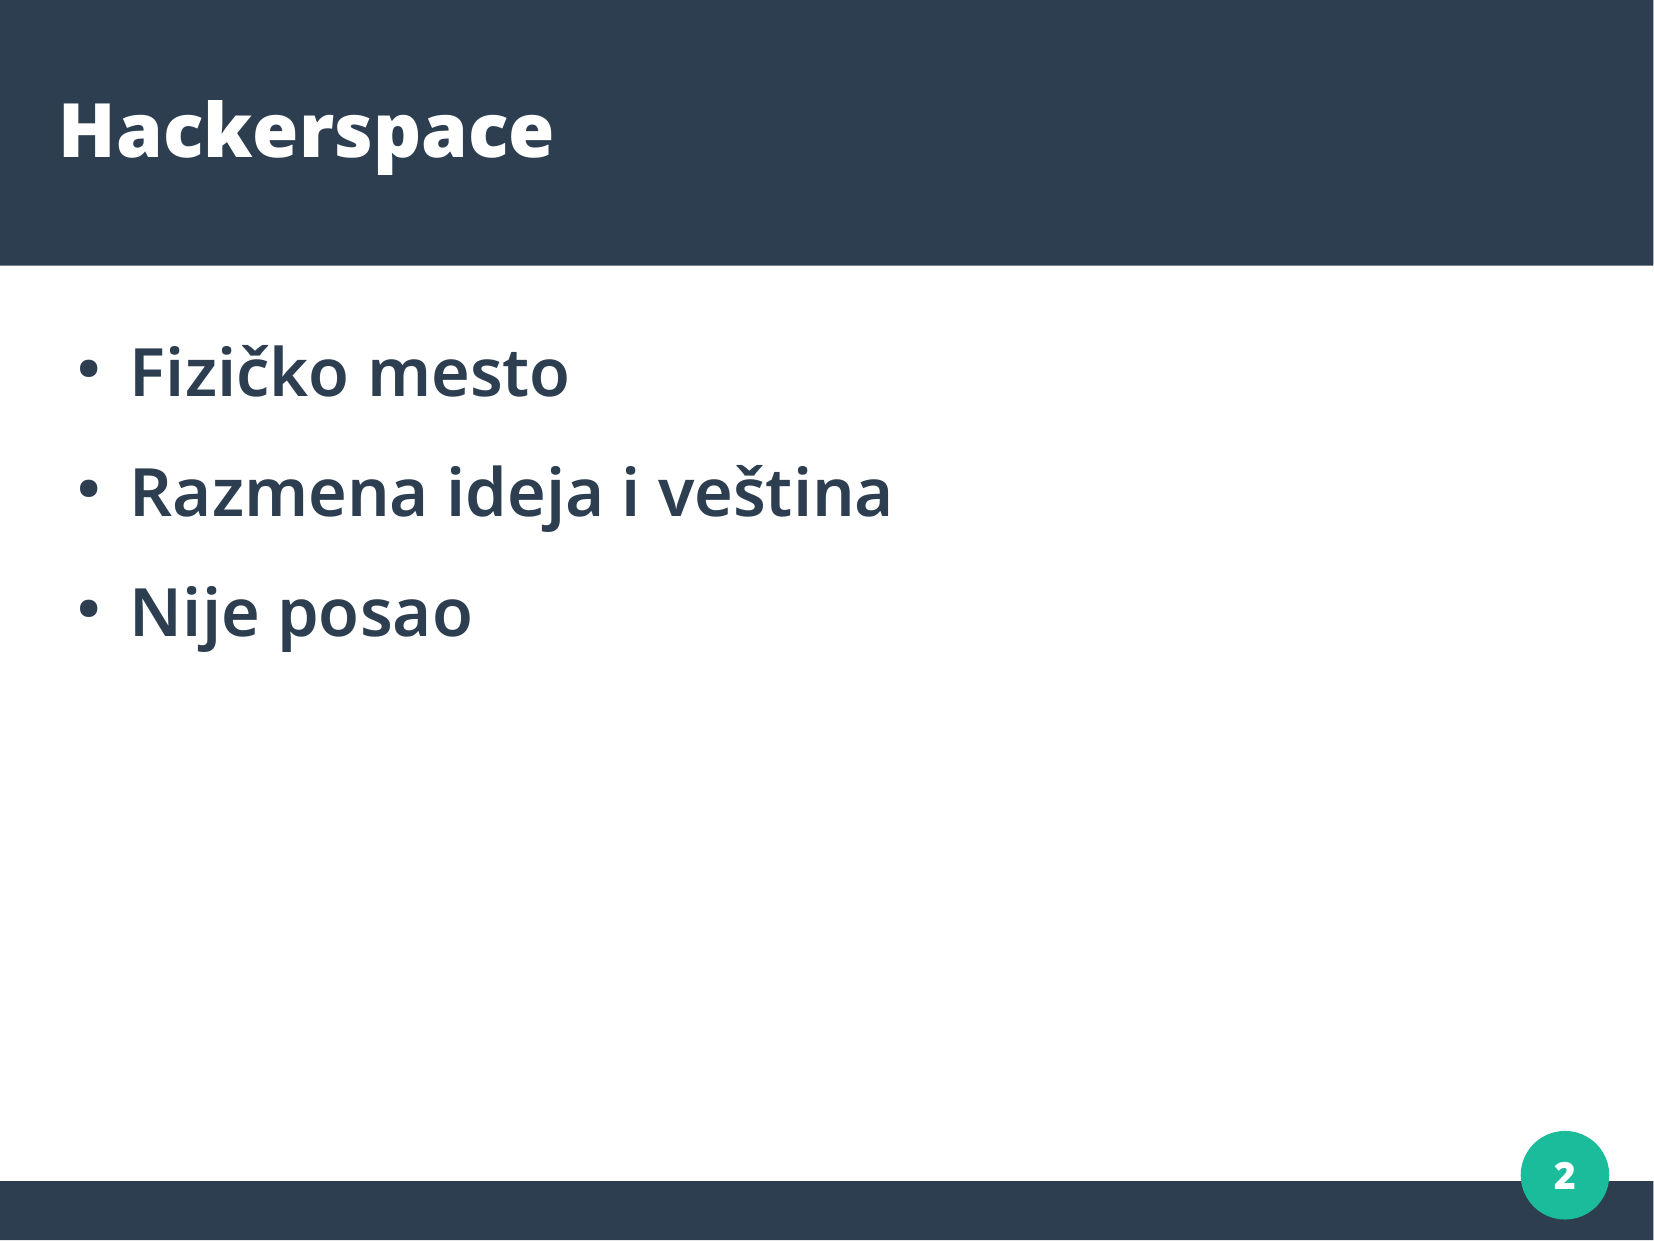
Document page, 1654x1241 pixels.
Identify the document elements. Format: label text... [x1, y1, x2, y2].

title Hackerspace [59, 49, 1595, 207]
list Fizičko mesto Razmena ideja i veština Nije posao [59, 324, 1595, 1152]
